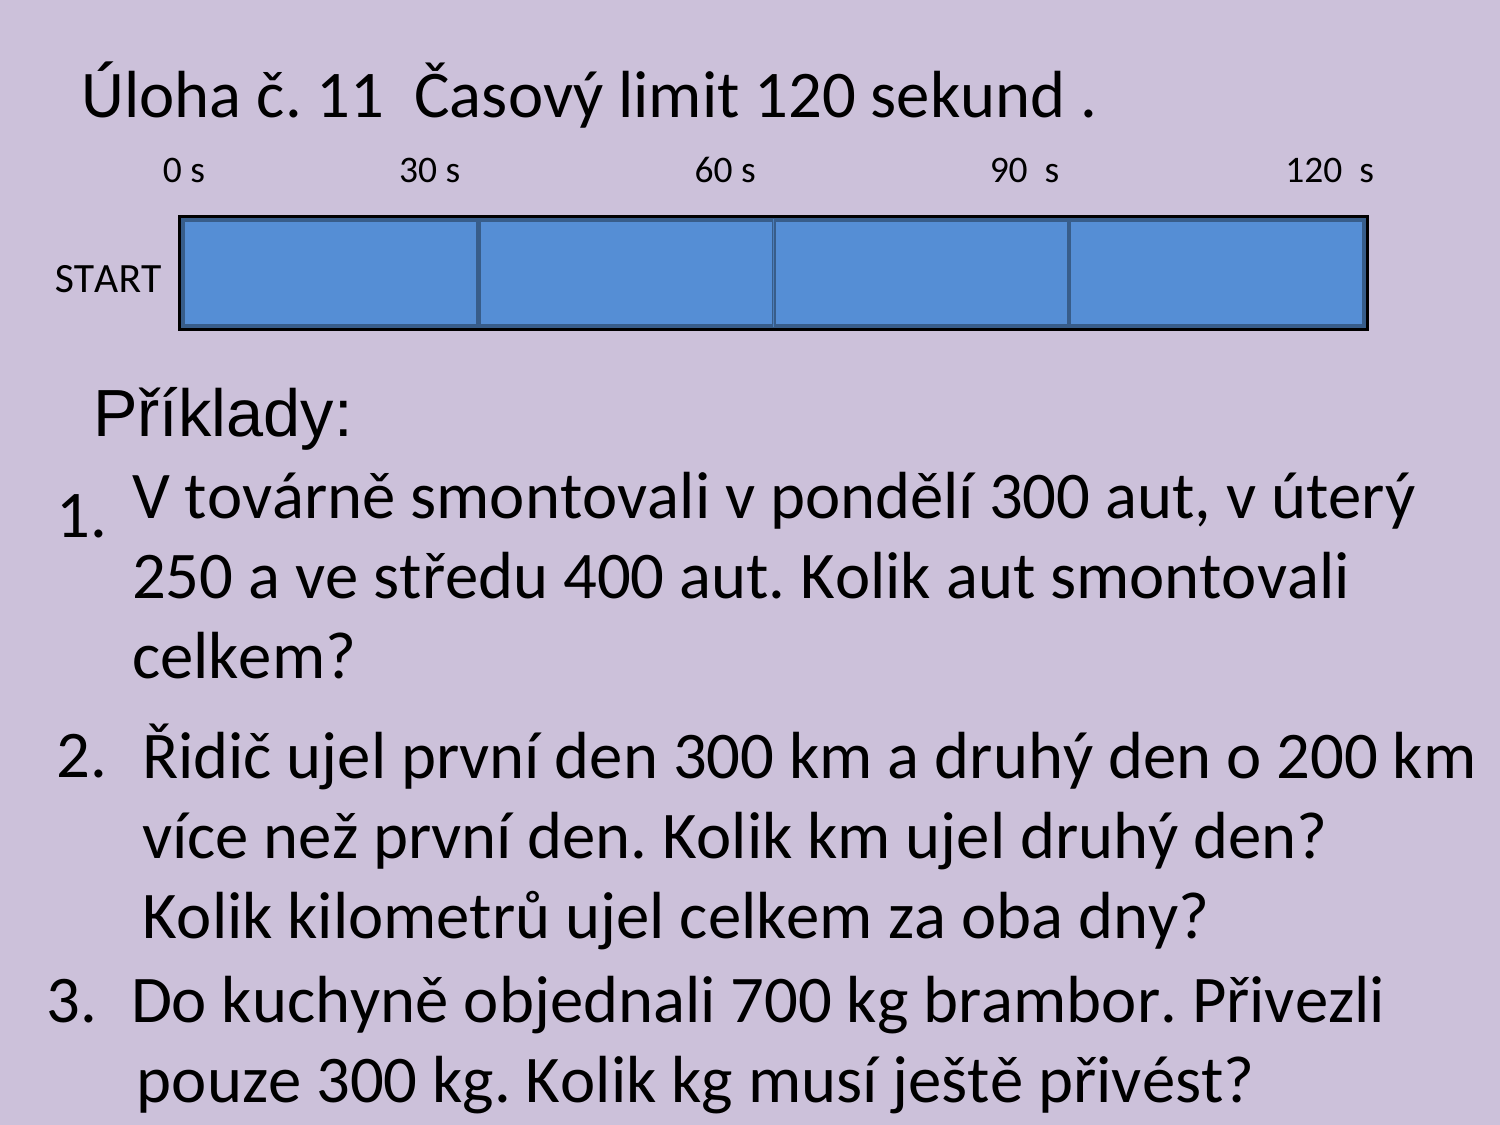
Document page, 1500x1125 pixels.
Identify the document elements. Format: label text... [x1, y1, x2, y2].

text_box [183, 219, 773, 327]
text_box 30 s [384, 139, 476, 198]
text_box 60 s [679, 139, 771, 198]
text_box Příklady: [78, 361, 479, 458]
text_box 120 s [1270, 137, 1390, 198]
text_box START [40, 243, 177, 309]
text_box V továrně smontovali v pondělí 300 aut, v úterý 250 a ve středu 400 aut. Kolik aut smontovali celkem? [117, 444, 1432, 700]
text_box 90 s [975, 139, 1075, 198]
text_box Úloha č. 11 [66, 42, 399, 139]
text_box [774, 219, 1365, 327]
text_box Řidič ujel první den 300 km a druhý den o 200 km více než první den. Kolik km ujel druhý den? Kolik kilometrů ujel celkem za oba dny? [127, 704, 1493, 960]
text_box 1. 2. [41, 463, 123, 948]
text_box Časový limit 120 sekund . [399, 42, 1113, 139]
text_box 0 s [148, 139, 221, 198]
text_box Do kuchyně objednali 700 kg brambor. Přivezli pouze 300 kg. Kolik kg musí ještě přivést? [32, 948, 1439, 1124]
